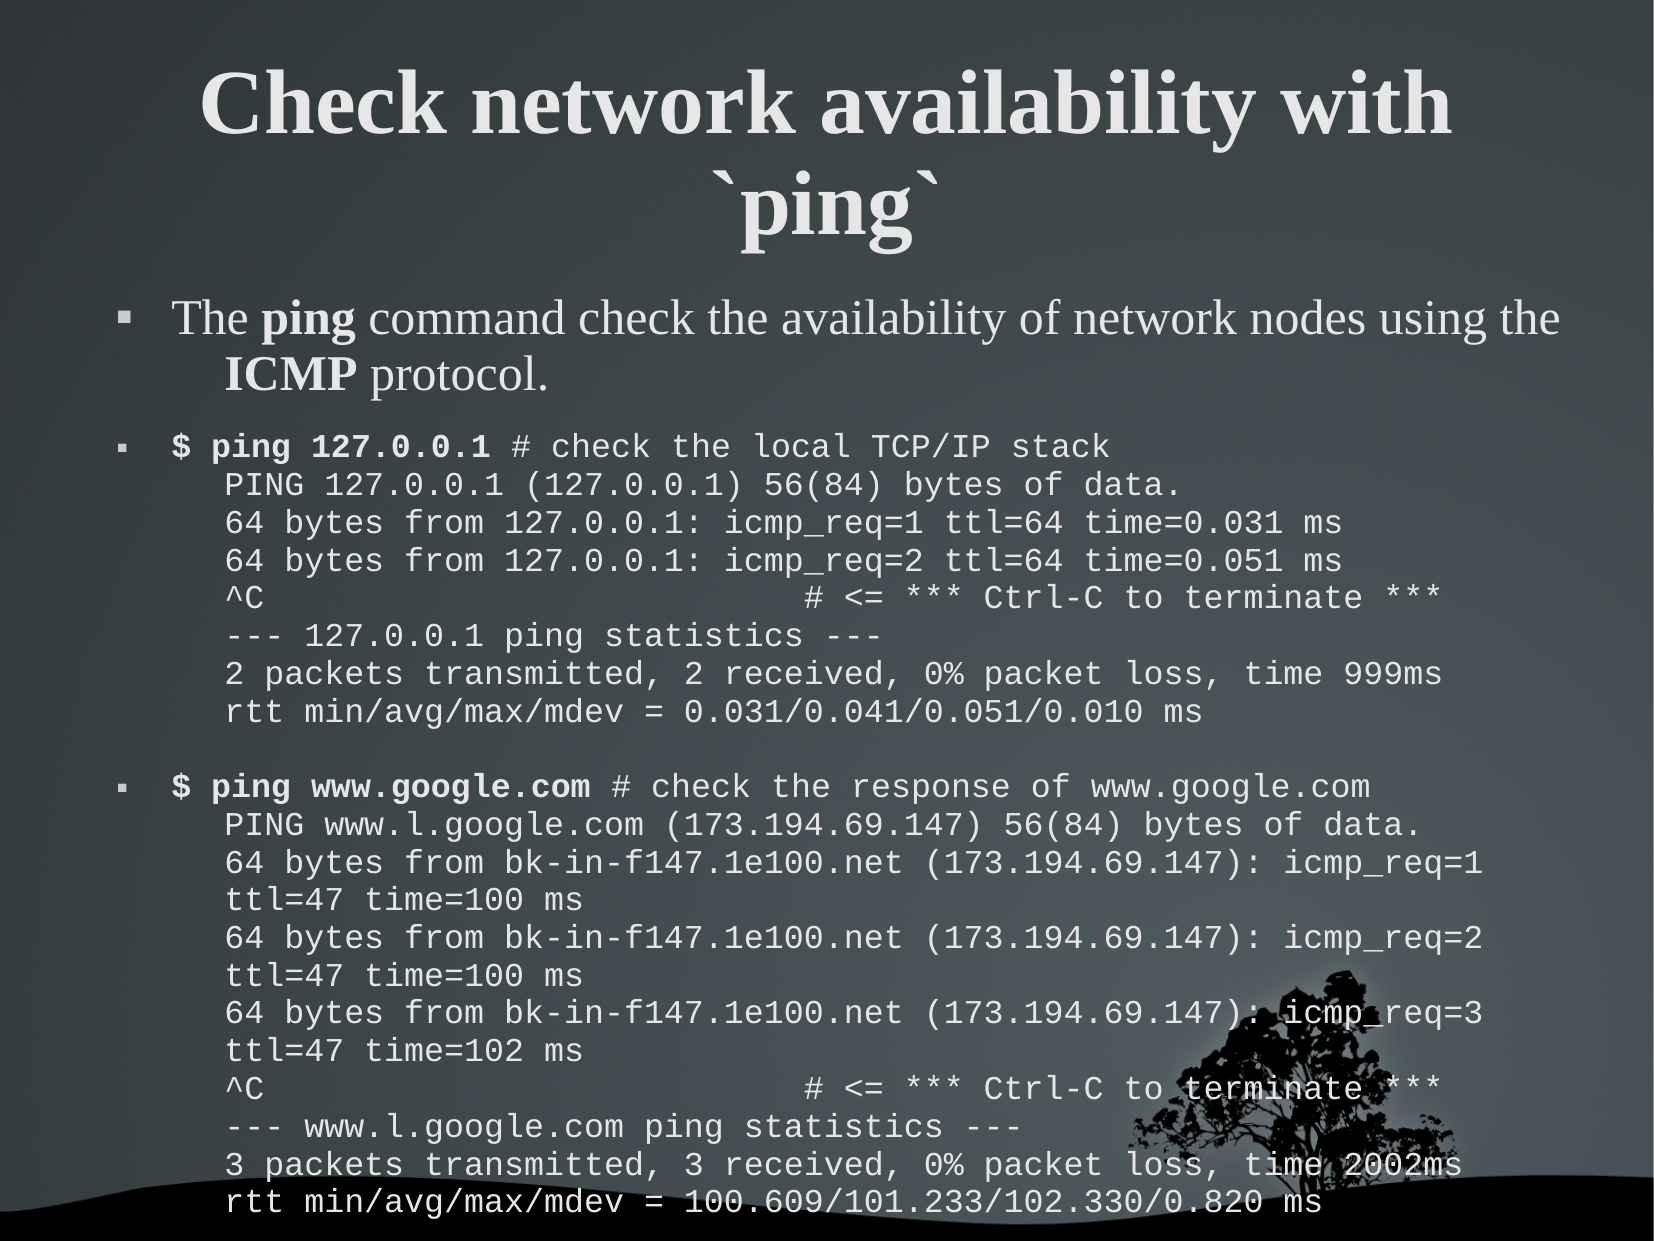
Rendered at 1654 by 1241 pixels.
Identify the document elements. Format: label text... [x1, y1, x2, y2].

picture [0, 0, 1654, 1241]
title Check network availability with `ping` [82, 49, 1571, 257]
list The ping command check the availability of network nodes using the ICMP protocol. $ ping 127.0.0.1 # check the local TCP/IP stack PING 127.0.0.1 (127.0.0.1) 56(84) bytes of data. 64 bytes from 127.0.0.1: icmp_req=1 ttl=64 time=0.031 ms 64 bytes from 127.0.0.1: icmp_req=2 ttl=64 time=0.051 ms ^C # <= *** Ctrl-C to terminate *** --- 127.0.0.1 ping statistics --- 2 packets transmitted, 2 received, 0% packet loss, time 999ms rtt min/avg/max/mdev = 0.031/0.041/0.051/0.010 ms $ ping www.google.com # check the response of www.google.com PING www.l.google.com (173.194.69.147) 56(84) bytes of data. 64 bytes from bk-in-f147.1e100.net (173.194.69.147): icmp_req=1 ttl=47 time=100 ms 64 bytes from bk-in-f147.1e100.net (173.194.69.147): icmp_req=2 ttl=47 time=100 ms 64 bytes from bk-in-f147.1e100.net (173.194.69.147): icmp_req=3 ttl=47 time=102 ms ^C # <= *** Ctrl-C to terminate *** --- www.l.google.com ping statistics --- 3 packets transmitted, 3 received, 0% packet loss, time 2002ms rtt min/avg/max/mdev = 100.609/101.233/102.330/0.820 ms [82, 290, 1571, 1223]
